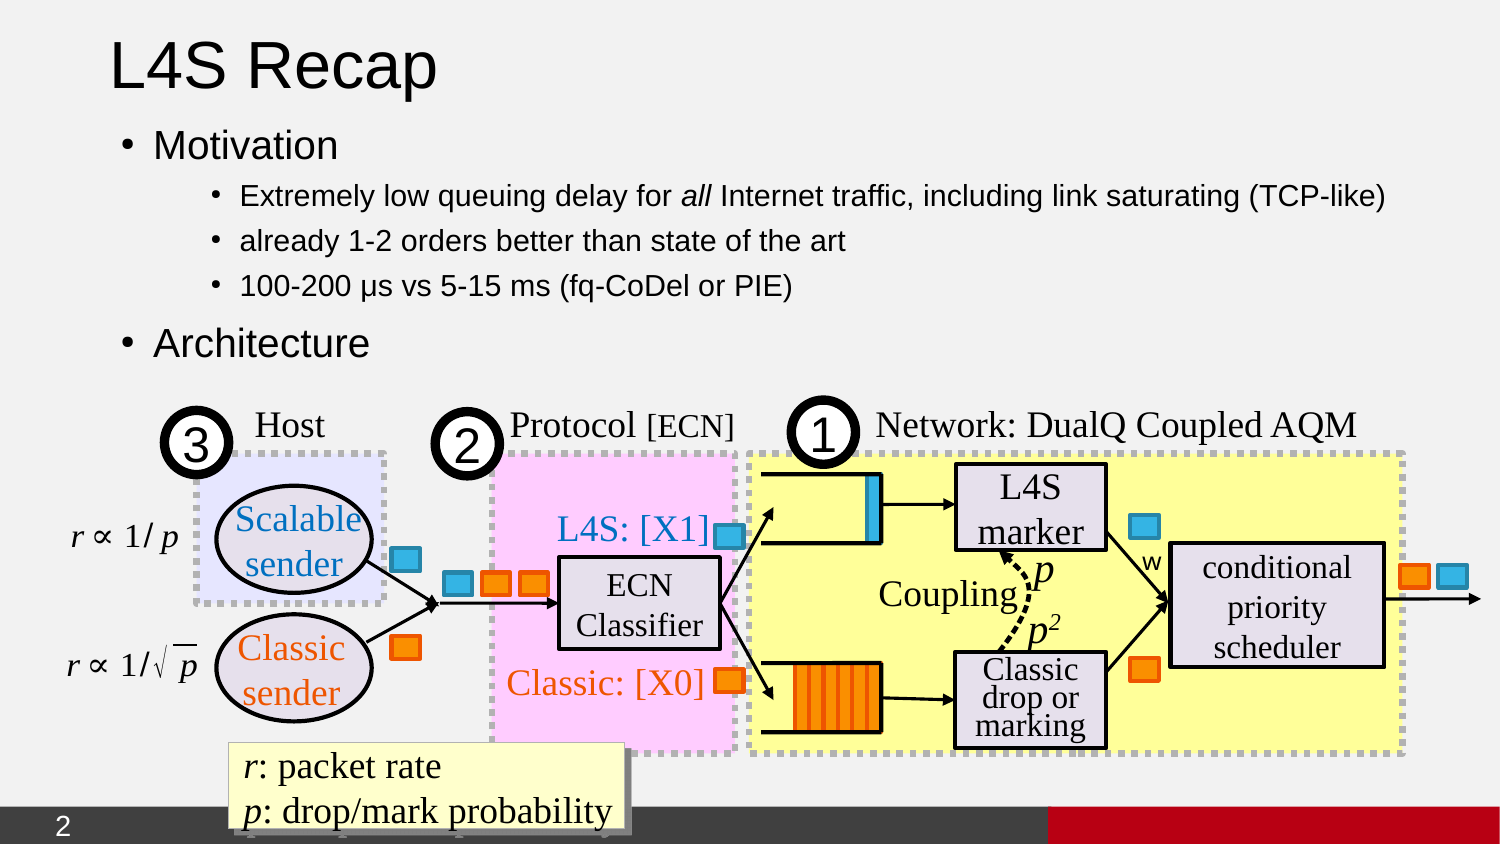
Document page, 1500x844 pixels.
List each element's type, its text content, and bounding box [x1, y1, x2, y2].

text_box Classic sender [216, 614, 372, 722]
text_box L4S marker [955, 464, 1107, 550]
text_box [391, 635, 420, 659]
text_box w [1110, 525, 1194, 596]
list Motivation Extremely low queuing delay for all Internet traffic, including link saturating (TCP-like) already 1-2 orders better than state of the art 100-200 μs vs 5-15 ms (fq-CoDel or PIE) Architecture [109, 122, 1410, 392]
text_box 3 [164, 410, 229, 475]
chart [57, 642, 207, 683]
text_box 2 [436, 453, 499, 476]
text_box L4S: [X1] [535, 496, 725, 557]
text_box conditional priority scheduler [1170, 542, 1385, 668]
text_box [491, 609, 744, 754]
text_box r: packet rate p: drop/mark probability [228, 742, 625, 829]
text_box [443, 572, 473, 596]
text_box p2 [1013, 594, 1076, 660]
text_box Network: DualQ Coupled AQM [860, 392, 1382, 453]
text_box Host [239, 392, 494, 453]
text_box ECN Classifier [559, 557, 720, 650]
text_box Classic: [X0] [491, 650, 721, 711]
text_box [196, 453, 385, 604]
text_box [481, 453, 744, 602]
text_box Protocol [ECN] [494, 392, 788, 453]
text_box [1003, 550, 1019, 561]
text_box 1 [791, 400, 856, 465]
title L4S Recap [109, 0, 1477, 131]
text_box Classic drop or marking [955, 651, 1106, 749]
text_box [723, 582, 735, 625]
chart [61, 517, 188, 556]
text_box [391, 548, 420, 572]
text_box Scalable sender [216, 485, 372, 593]
text_box [1438, 564, 1467, 588]
text_box [748, 453, 1429, 754]
text_box p [1019, 532, 1070, 598]
text_box [1070, 536, 1162, 668]
text_box [491, 604, 559, 650]
text_box Coupling [863, 561, 1019, 621]
